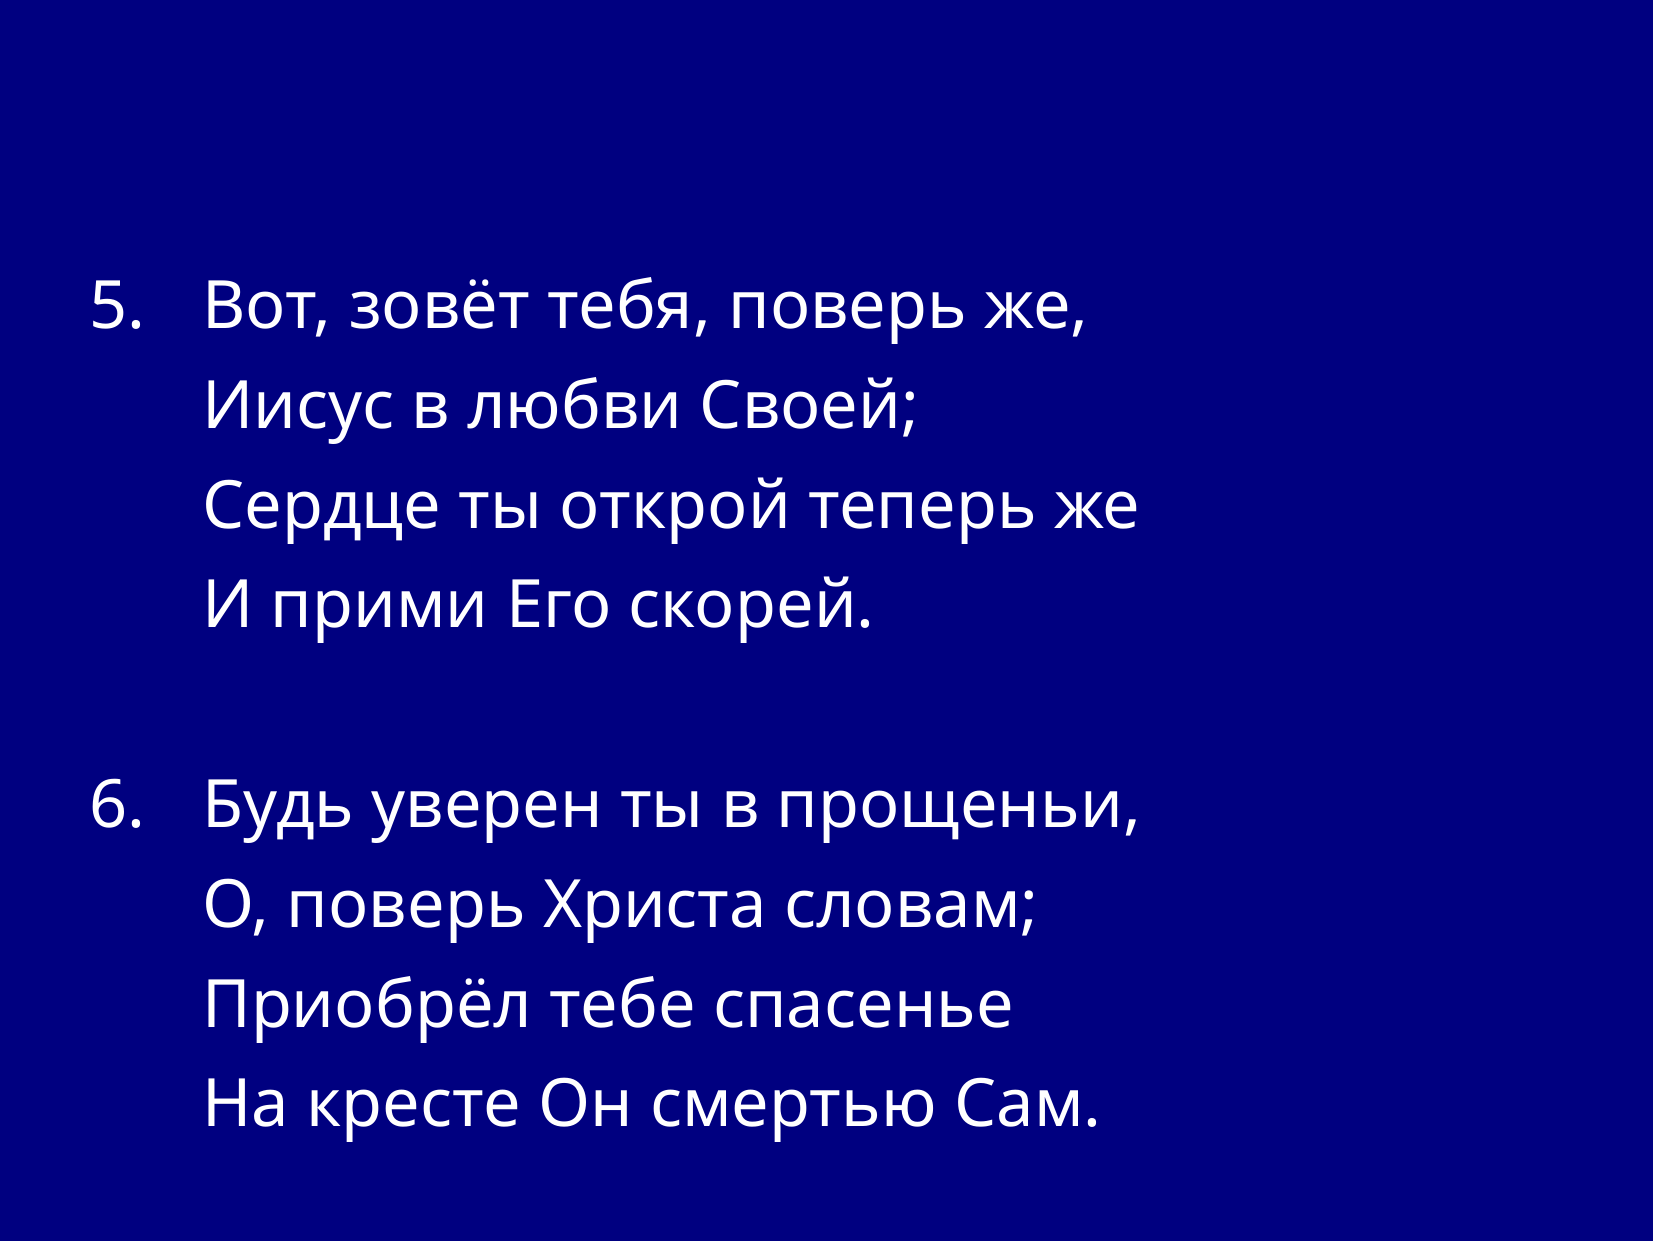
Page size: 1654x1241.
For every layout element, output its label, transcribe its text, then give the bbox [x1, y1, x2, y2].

text_box 5. Вот, зовёт тебя, поверь же, Иисус в любви Своей; Сердце ты открой теперь же И прими Его скорей. 6. Будь уверен ты в прощеньи, О, поверь Христа словам; Приобрёл тебе спасенье На кресте Он смертью Сам. [75, 150, 1576, 1163]
